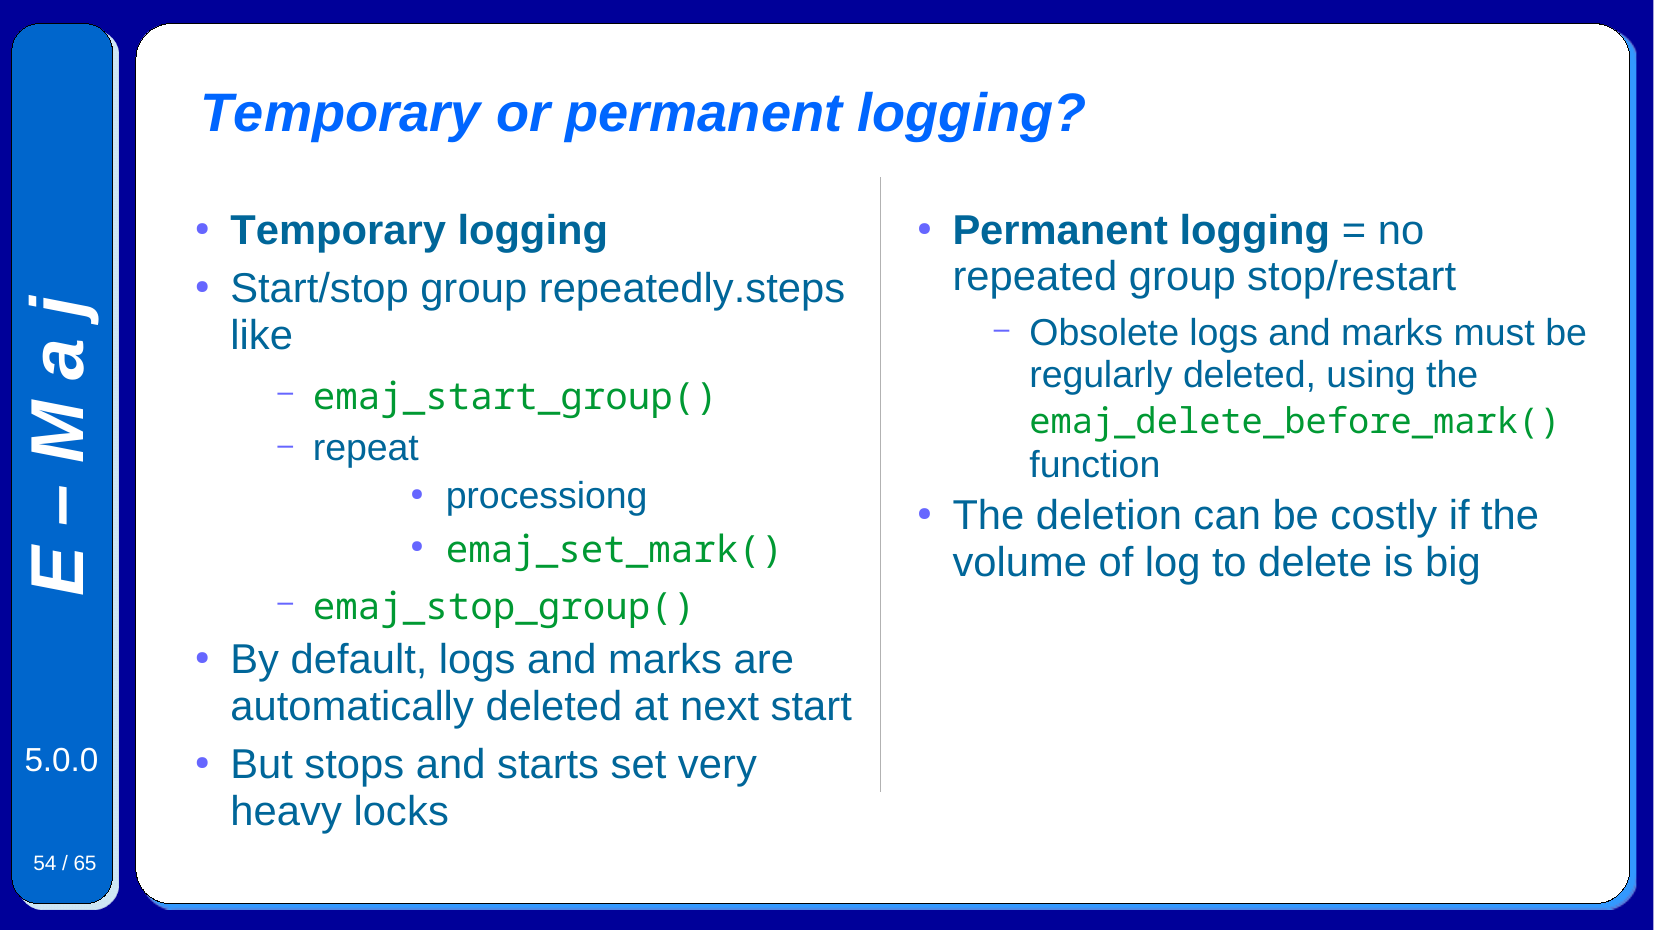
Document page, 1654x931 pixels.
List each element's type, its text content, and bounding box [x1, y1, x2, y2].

list Permanent logging = no repeated group stop/restart Obsolete logs and marks must be regularly deleted, using the emaj_delete_before_mark() function The deletion can be costly if the volume of log to delete is big [899, 206, 1588, 827]
title Temporary or permanent logging? [200, 34, 1575, 191]
list Temporary logging Start/stop group repeatedly.steps like emaj_start_group() repeat processiong emaj_set_mark() emaj_stop_group() By default, logs and marks are automatically deleted at next start But stops and starts set very heavy locks [177, 206, 865, 827]
